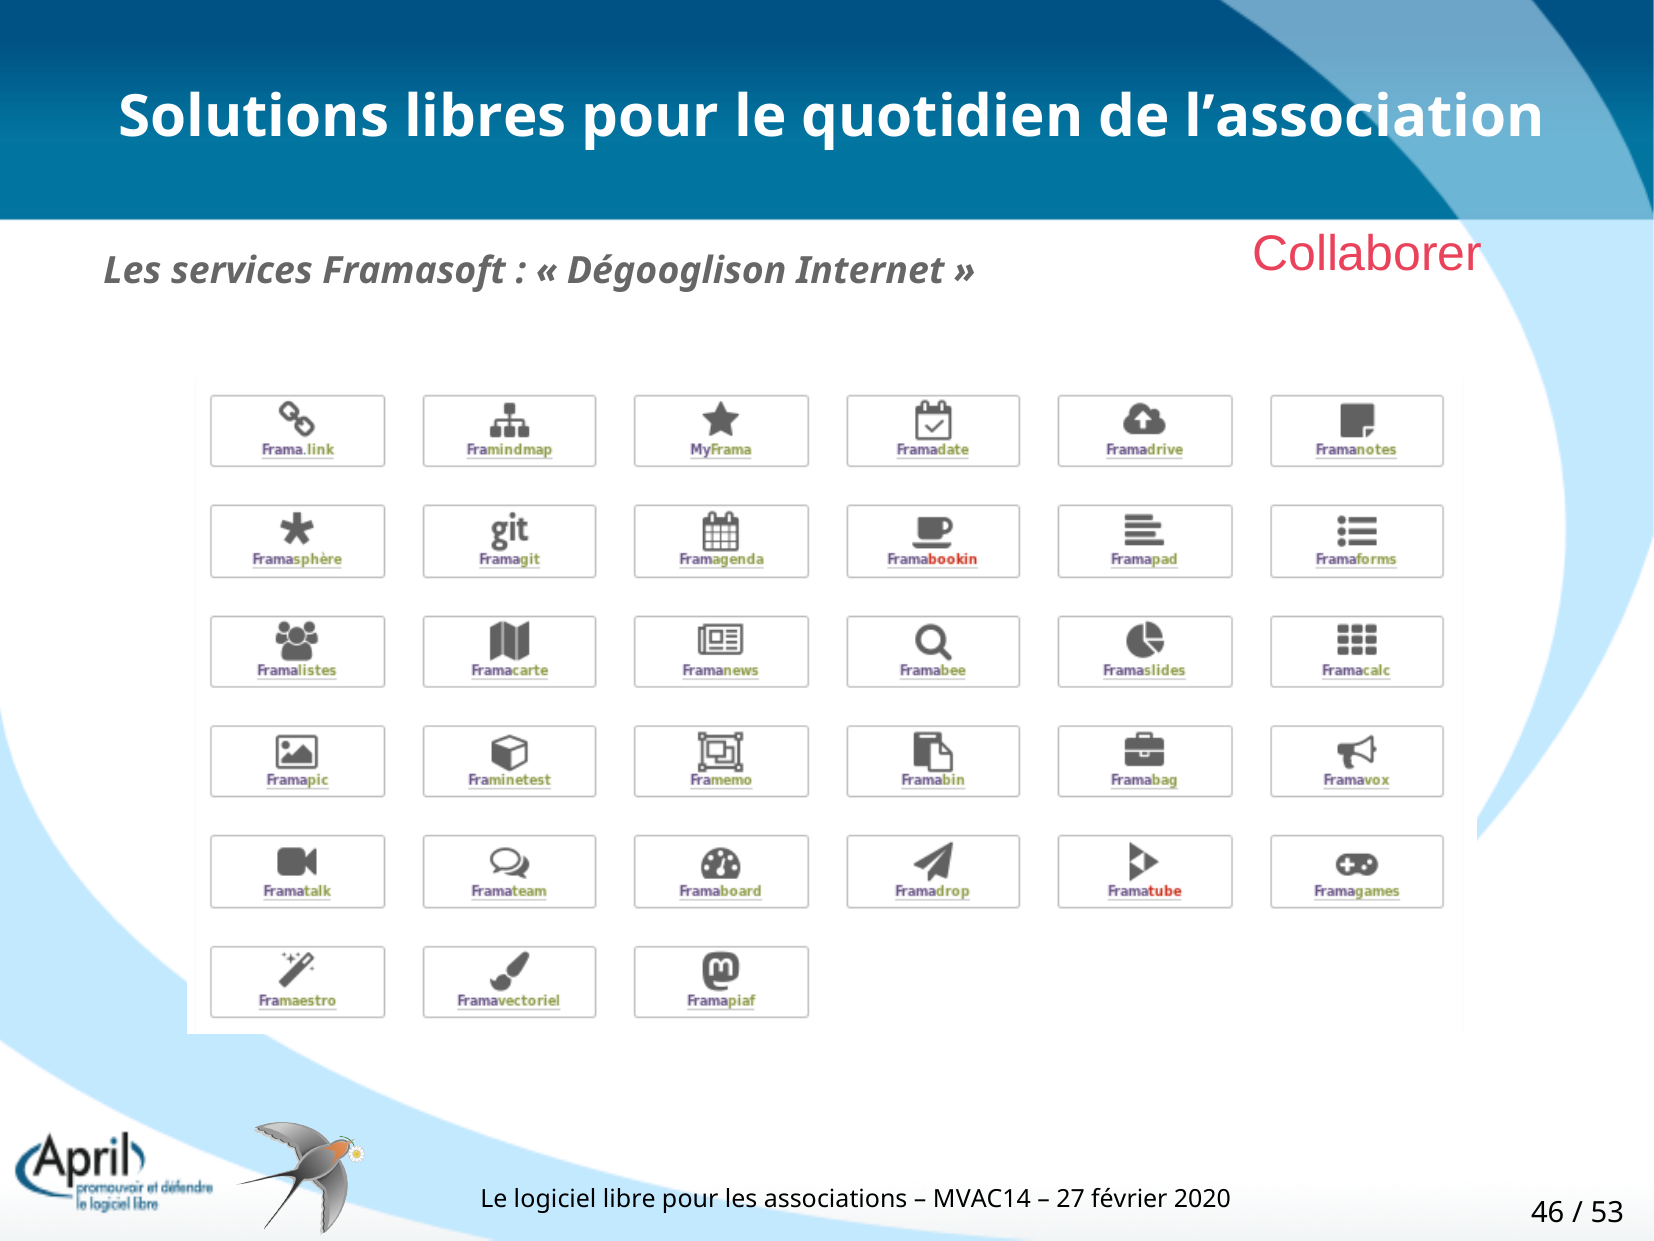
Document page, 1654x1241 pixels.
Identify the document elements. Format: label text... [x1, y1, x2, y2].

text_box Les services Framasoft : « Dégooglison Internet » [88, 236, 1477, 724]
text_box Solutions libres pour le quotidien de l’association [88, 20, 1576, 207]
text_box Collaborer [1237, 217, 1498, 289]
picture [187, 378, 1477, 1034]
text_box [88, 236, 1536, 1093]
picture [0, 0, 1654, 1241]
